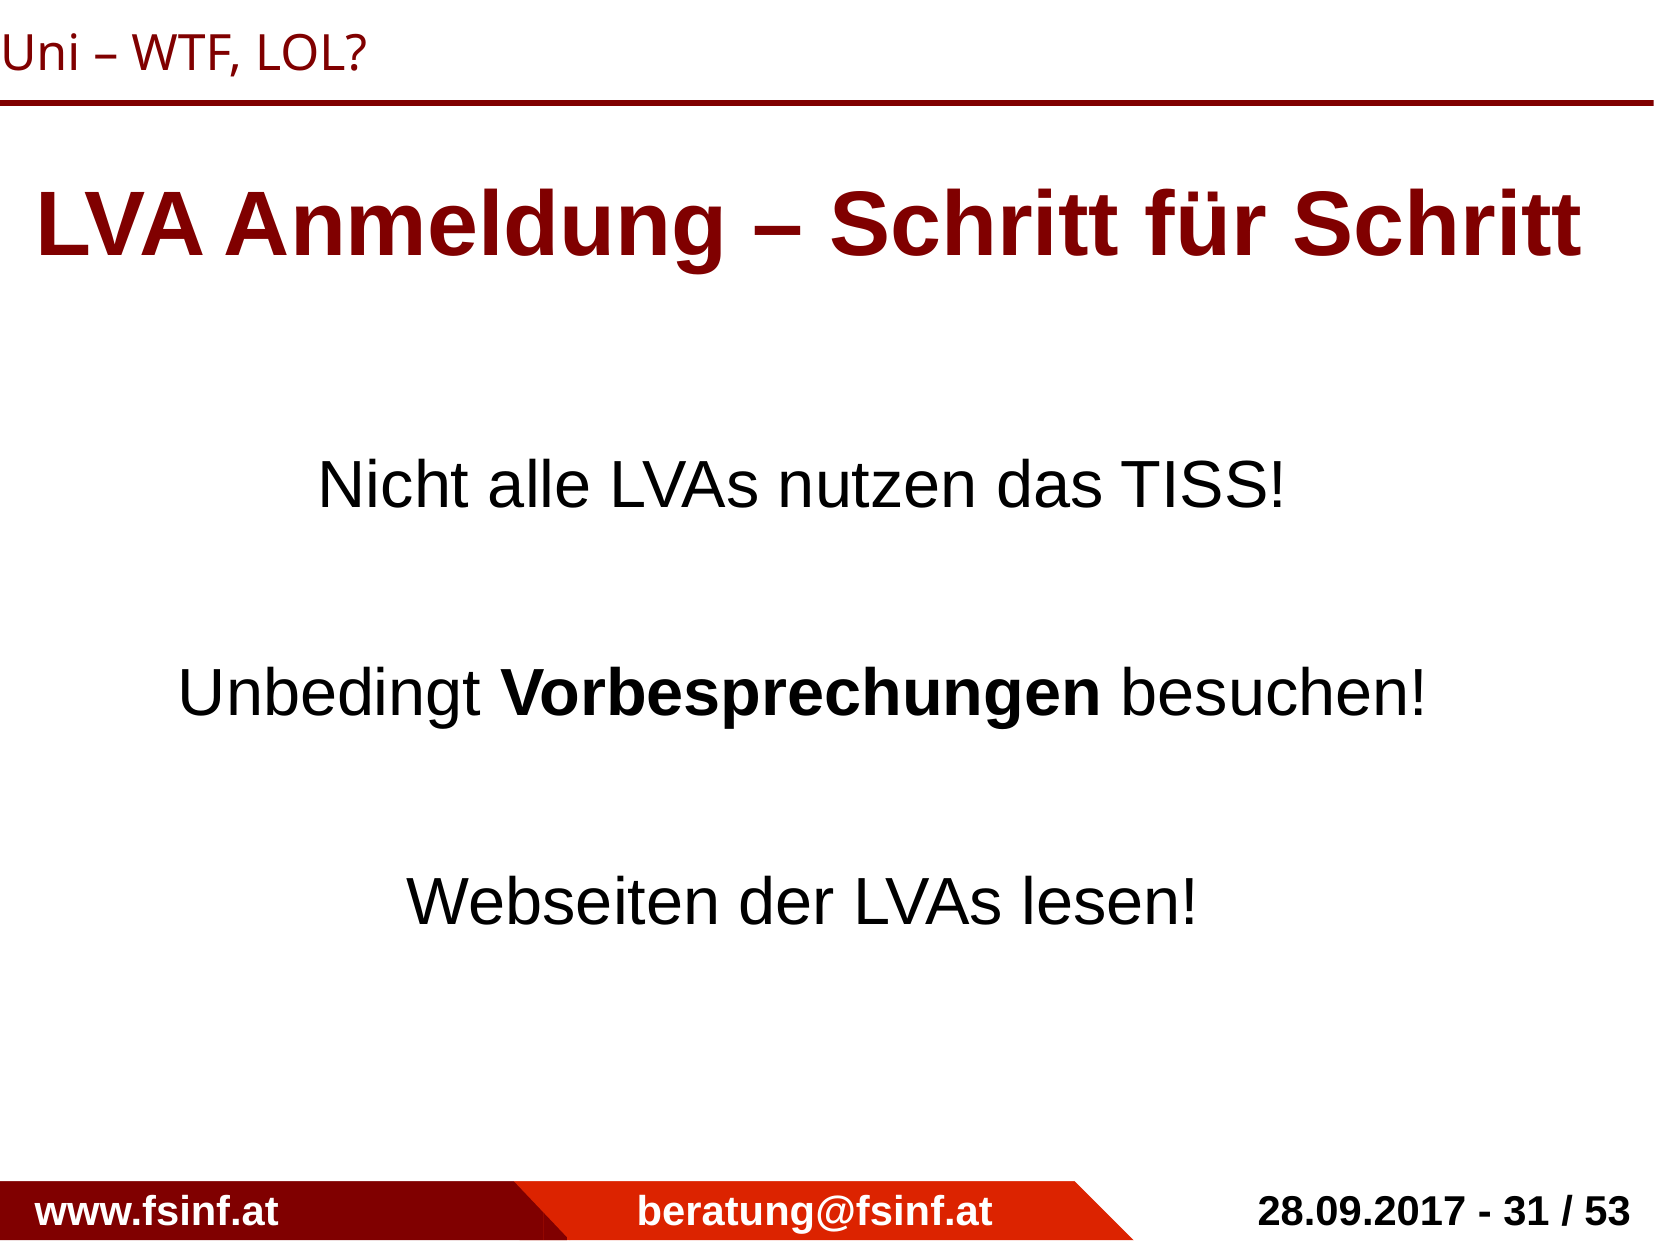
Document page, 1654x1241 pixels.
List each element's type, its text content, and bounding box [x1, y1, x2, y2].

list Nicht alle LVAs nutzen das TISS! Unbedingt Vorbesprechungen besuchen! Webseiten der LVAs lesen! [35, 342, 1571, 1162]
title LVA Anmeldung – Schritt für Schritt [35, 120, 1619, 328]
